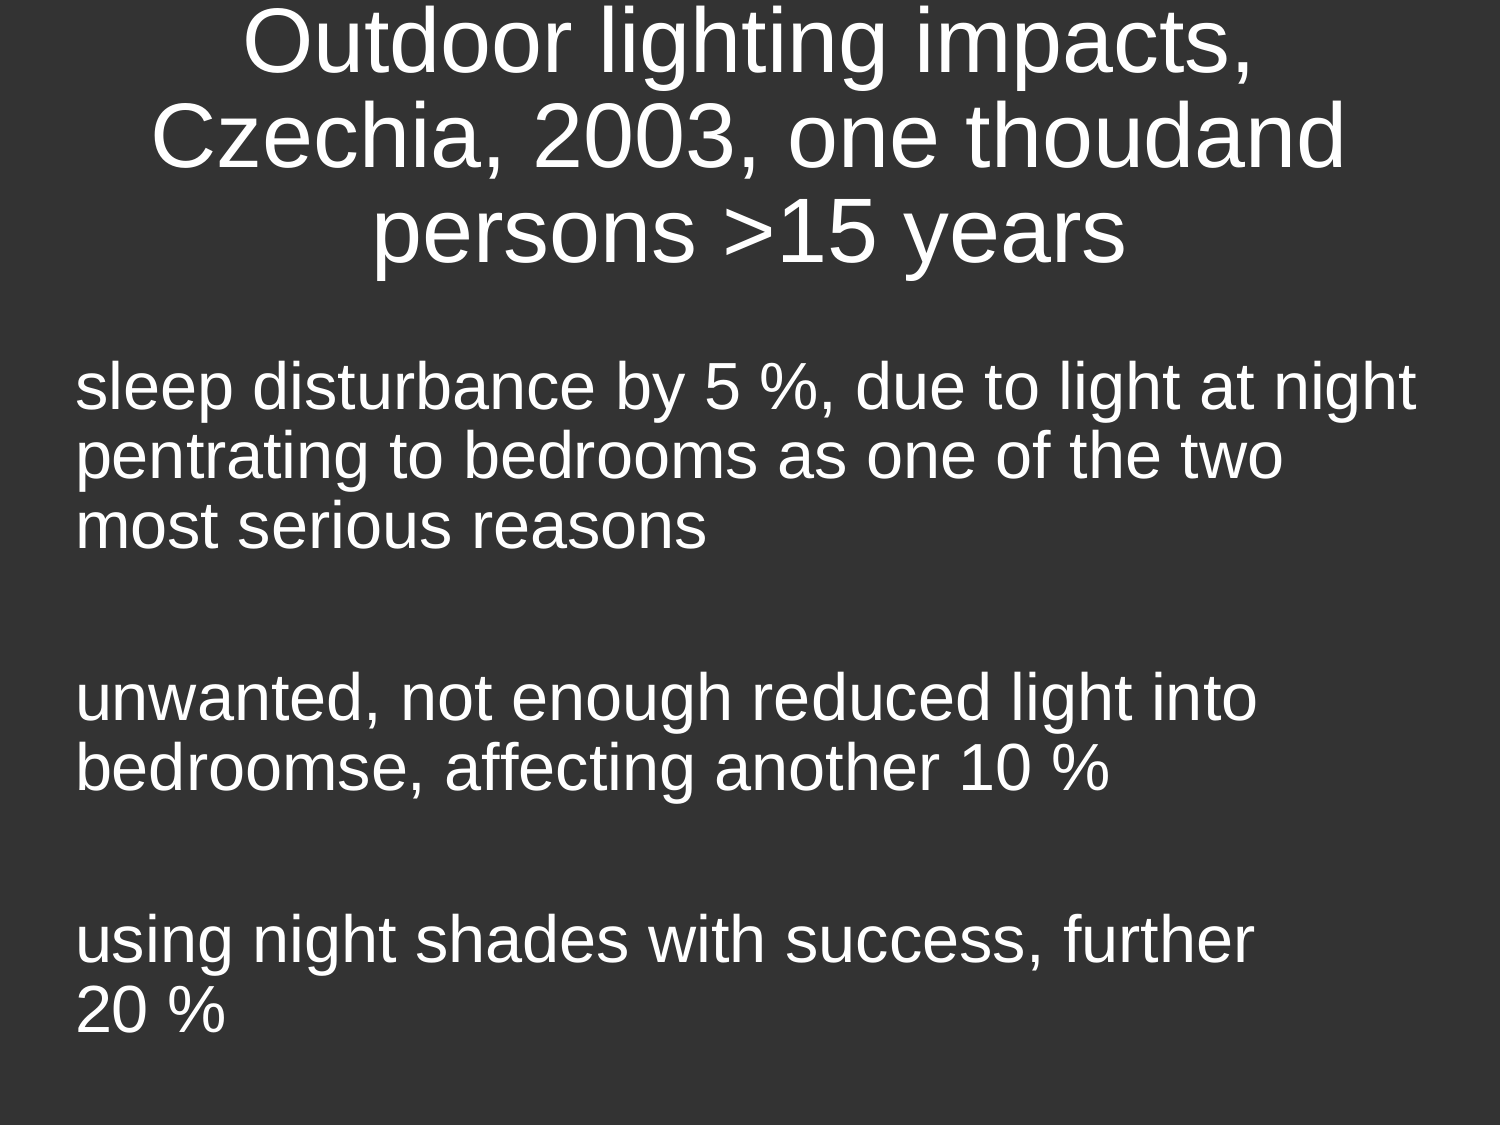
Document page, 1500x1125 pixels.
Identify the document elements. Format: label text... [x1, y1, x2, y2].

list sleep disturbance by 5 %, due to light at night pentrating to bedrooms as one of the two most serious reasons unwanted, not enough reduced light into bedroomse, affecting another 10 % using night shades with success, further 20 % [75, 262, 1425, 1047]
title Outdoor lighting impacts, Czechia, 2003, one thoudand persons >15 years [75, 0, 1425, 262]
